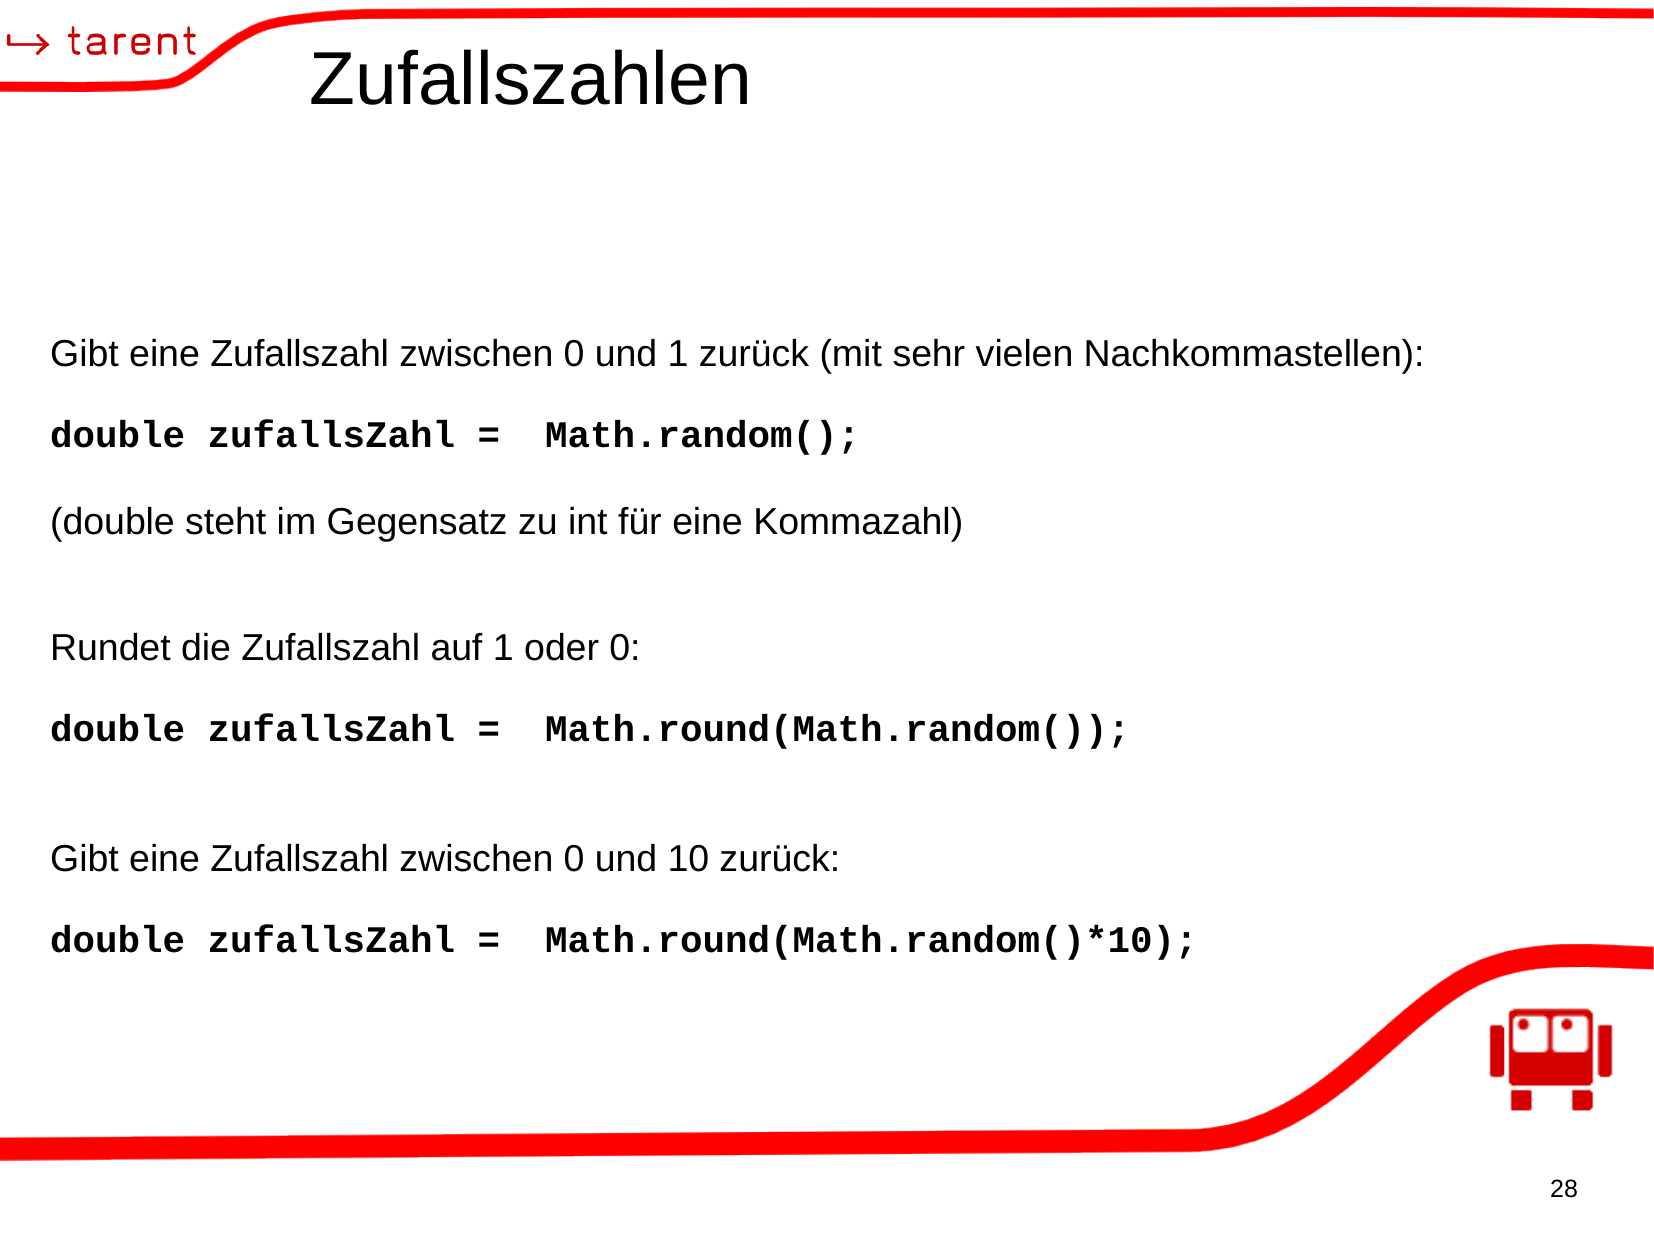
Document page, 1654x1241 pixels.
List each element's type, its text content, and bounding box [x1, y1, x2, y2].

text_box Gibt eine Zufallszahl zwischen 0 und 1 zurück (mit sehr vielen Nachkommastellen): double zufallsZahl = Math.random(); (double steht im Gegensatz zu int für eine Kommazahl) Rundet die Zufallszahl auf 1 oder 0: double zufallsZahl = Math.round(Math.random()); Gibt eine Zufallszahl zwischen 0 und 10 zurück: double zufallsZahl = Math.round(Math.random()*10); [35, 324, 1654, 1025]
text_box Zufallszahlen [295, 29, 1654, 148]
picture [0, 7, 1654, 92]
picture [0, 944, 1654, 1161]
